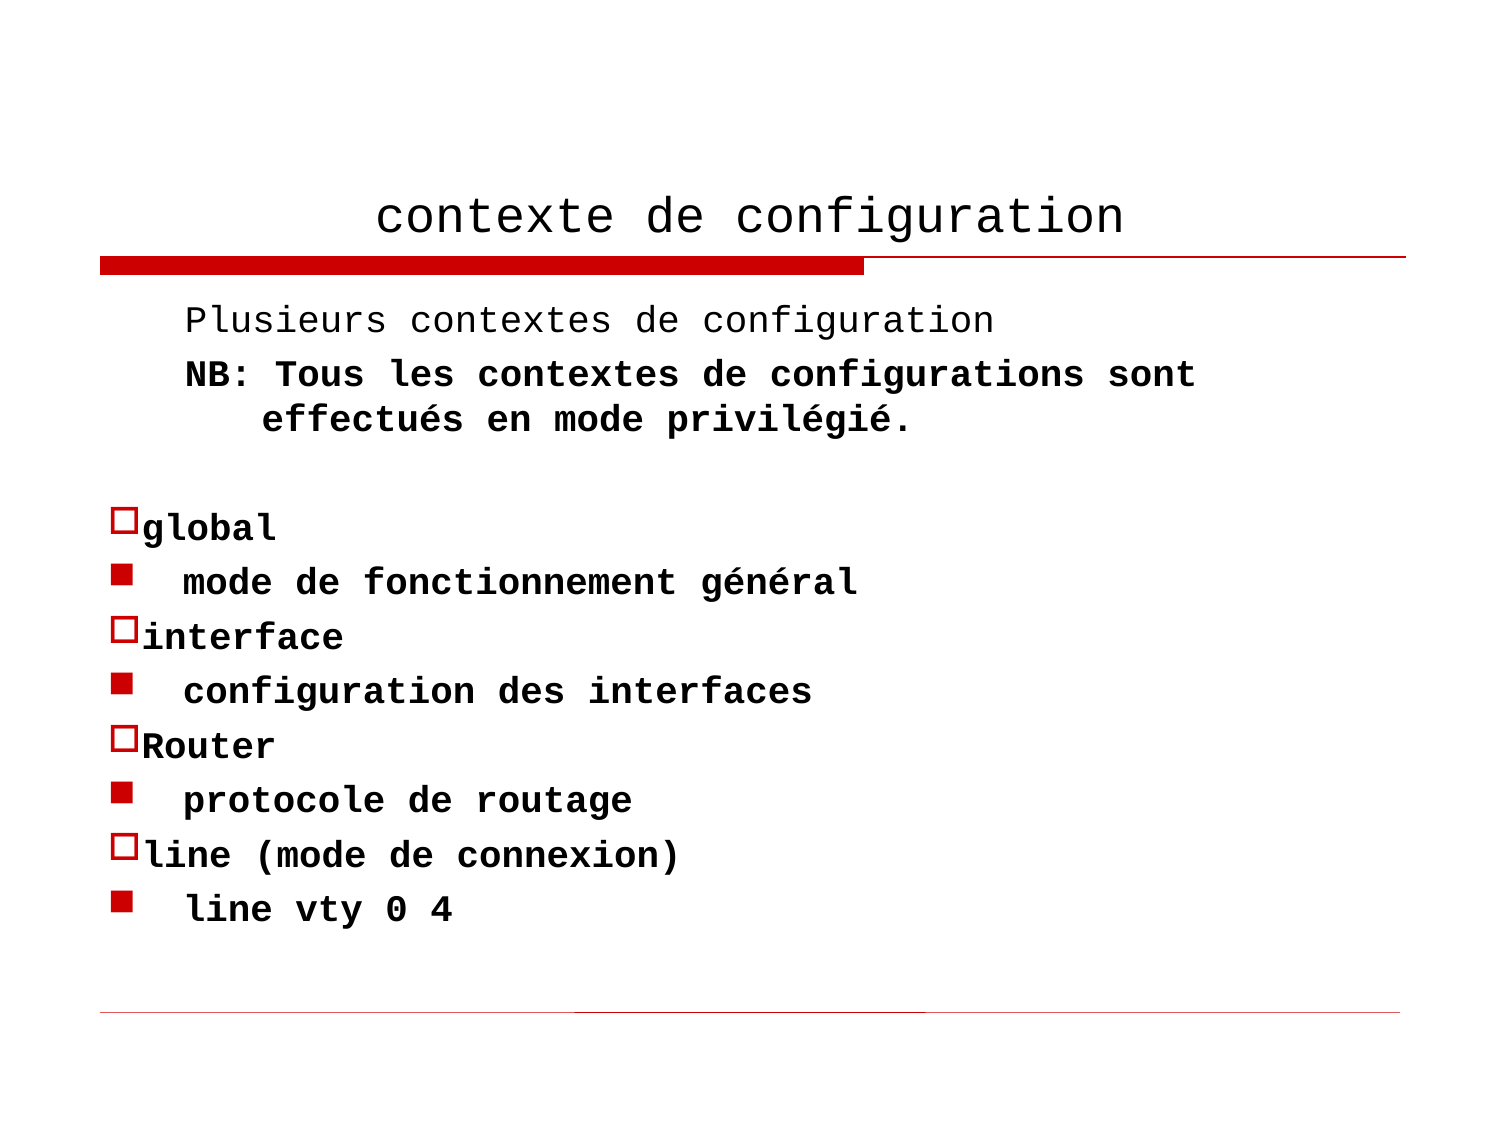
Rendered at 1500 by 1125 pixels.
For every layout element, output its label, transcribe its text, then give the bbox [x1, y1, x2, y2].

title contexte de configuration [94, 50, 1407, 250]
list Plusieurs contextes de configuration NB: Tous les contextes de configurations sont effectués en mode privilégié. global mode de fonctionnement général interface configuration des interfaces Router protocole de routage line (mode de connexion) line vty 0 4 [92, 287, 1406, 991]
